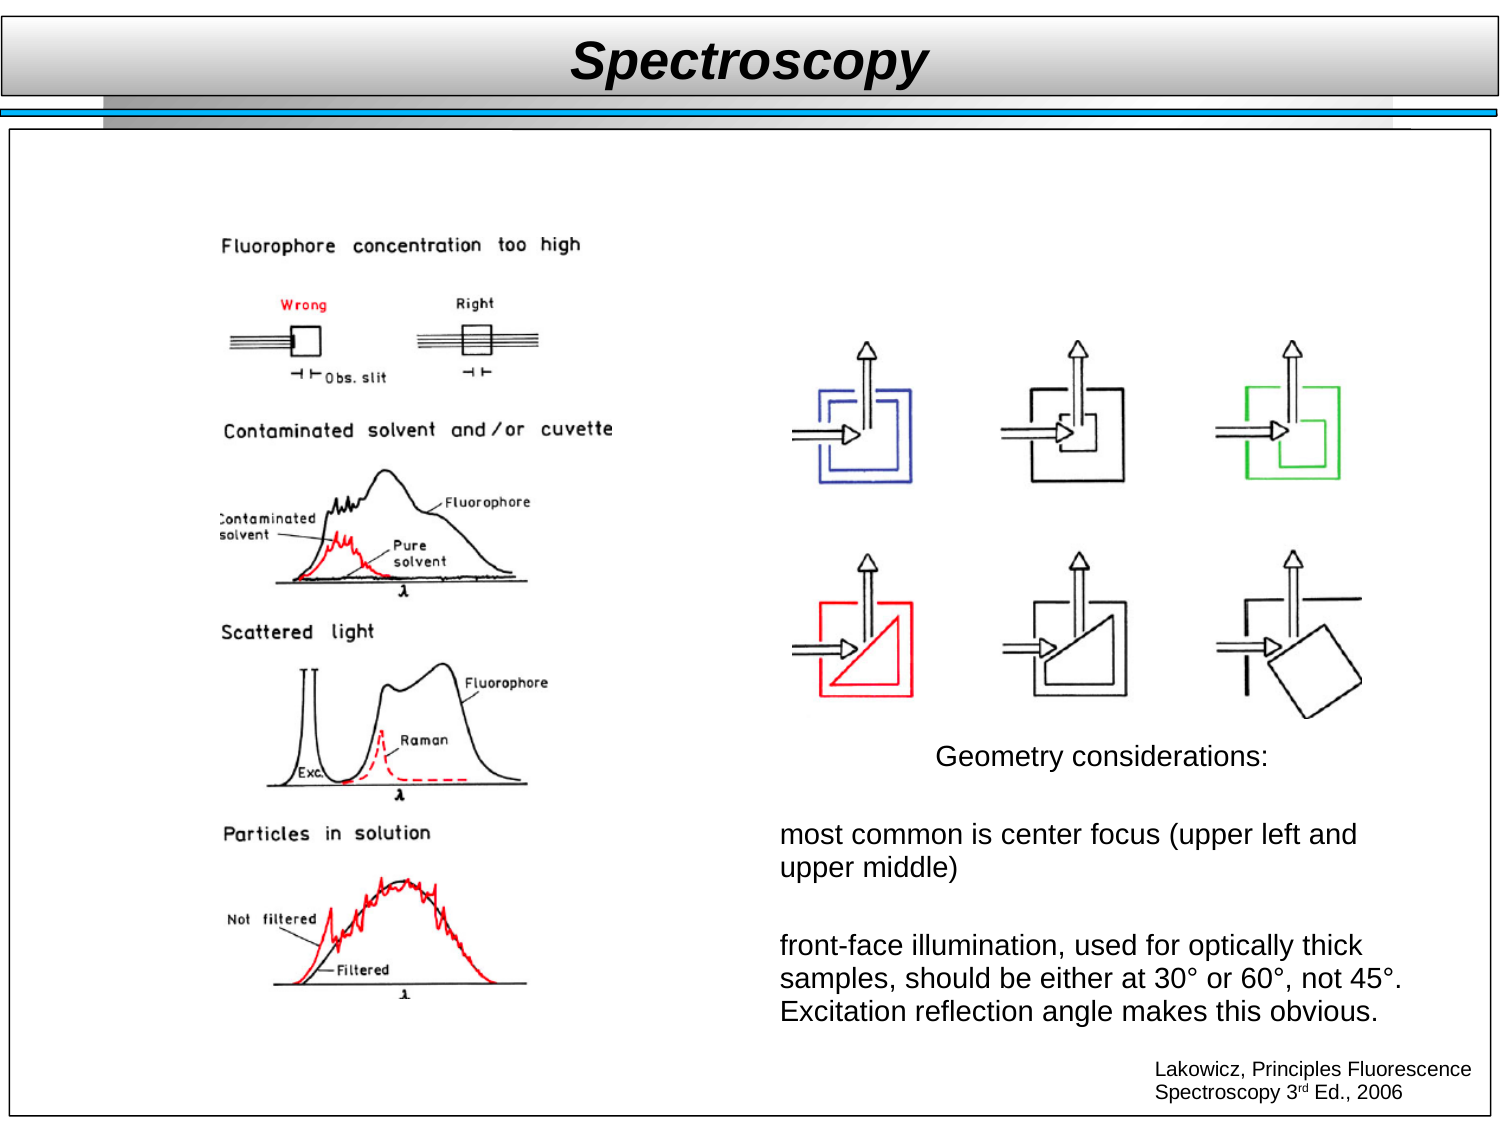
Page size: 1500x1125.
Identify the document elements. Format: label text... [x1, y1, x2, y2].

picture [792, 340, 1362, 719]
picture [220, 237, 612, 999]
text_box [9, 129, 1491, 1116]
text_box [0, 109, 1497, 117]
text_box Geometry considerations: most common is center focus (upper left and upper middle) front-face illumination, used for optically thick samples, should be either at 30° or 60°, not 45°. Excitation reflection angle makes this obvious. [765, 732, 1441, 1035]
text_box Spectroscopy [1, 16, 1499, 96]
text_box Lakowicz, Principles Fluorescence Spectroscopy 3rd Ed., 2006 [1140, 1050, 1490, 1113]
